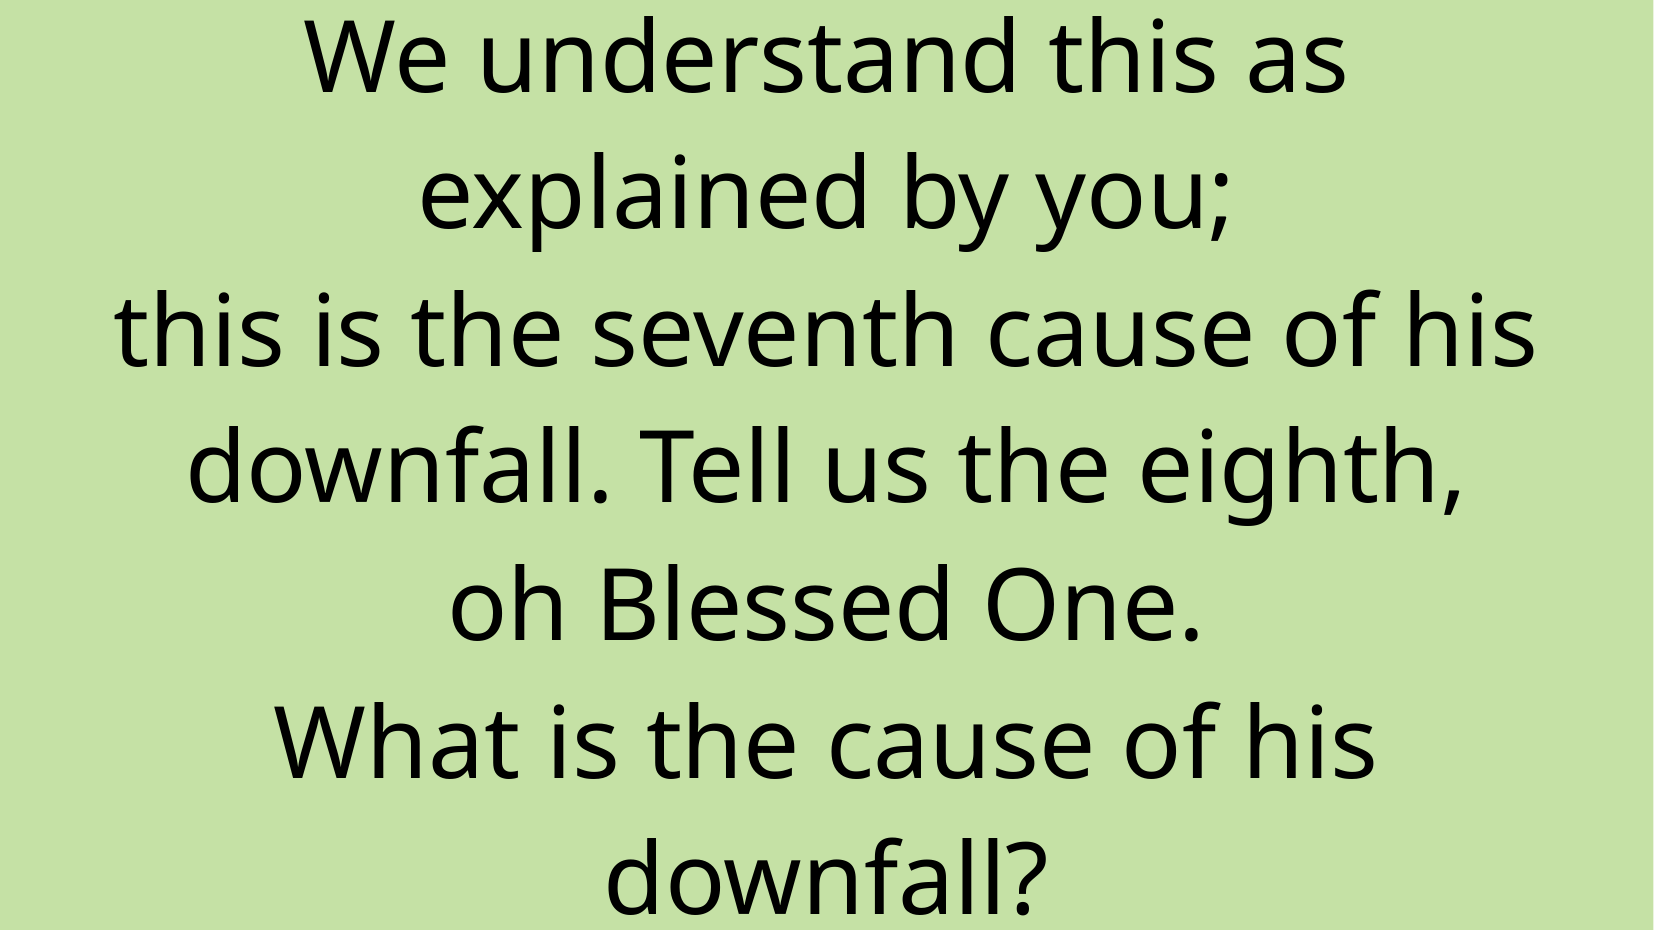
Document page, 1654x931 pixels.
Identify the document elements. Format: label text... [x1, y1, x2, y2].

subtitle We understand this as explained by you; this is the seventh cause of his downfall. Tell us the eighth, oh Blessed One. What is the cause of his downfall? [82, 0, 1571, 931]
